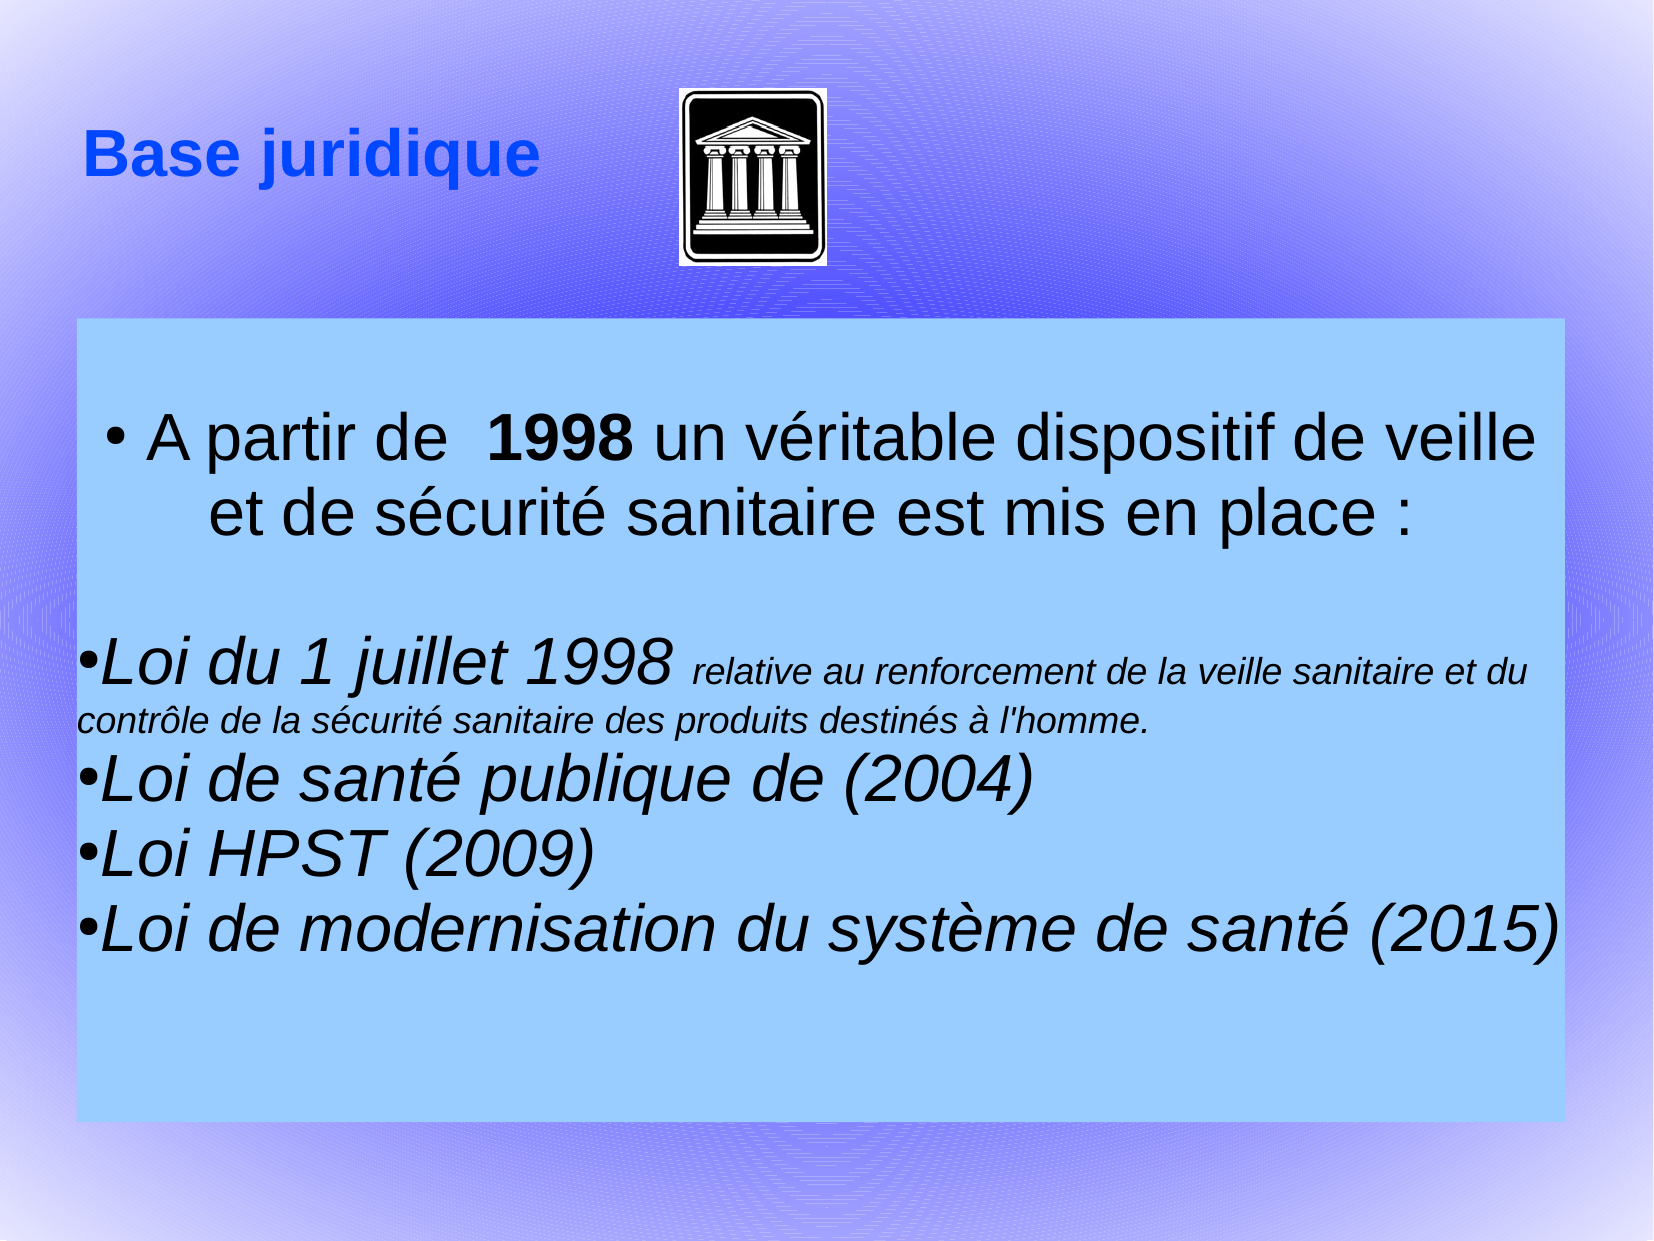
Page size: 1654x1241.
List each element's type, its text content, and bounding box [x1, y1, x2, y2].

subtitle A partir de 1998 un véritable dispositif de veille et de sécurité sanitaire est mis en place : Loi du 1 juillet 1998 relative au renforcement de la veille sanitaire et du contrôle de la sécurité sanitaire des produits destinés à l'homme. Loi de santé publique de (2004) Loi HPST (2009) Loi de modernisation du système de santé (2015) [76, 318, 1565, 1123]
picture [679, 88, 827, 266]
title Base juridique [82, 56, 1571, 250]
